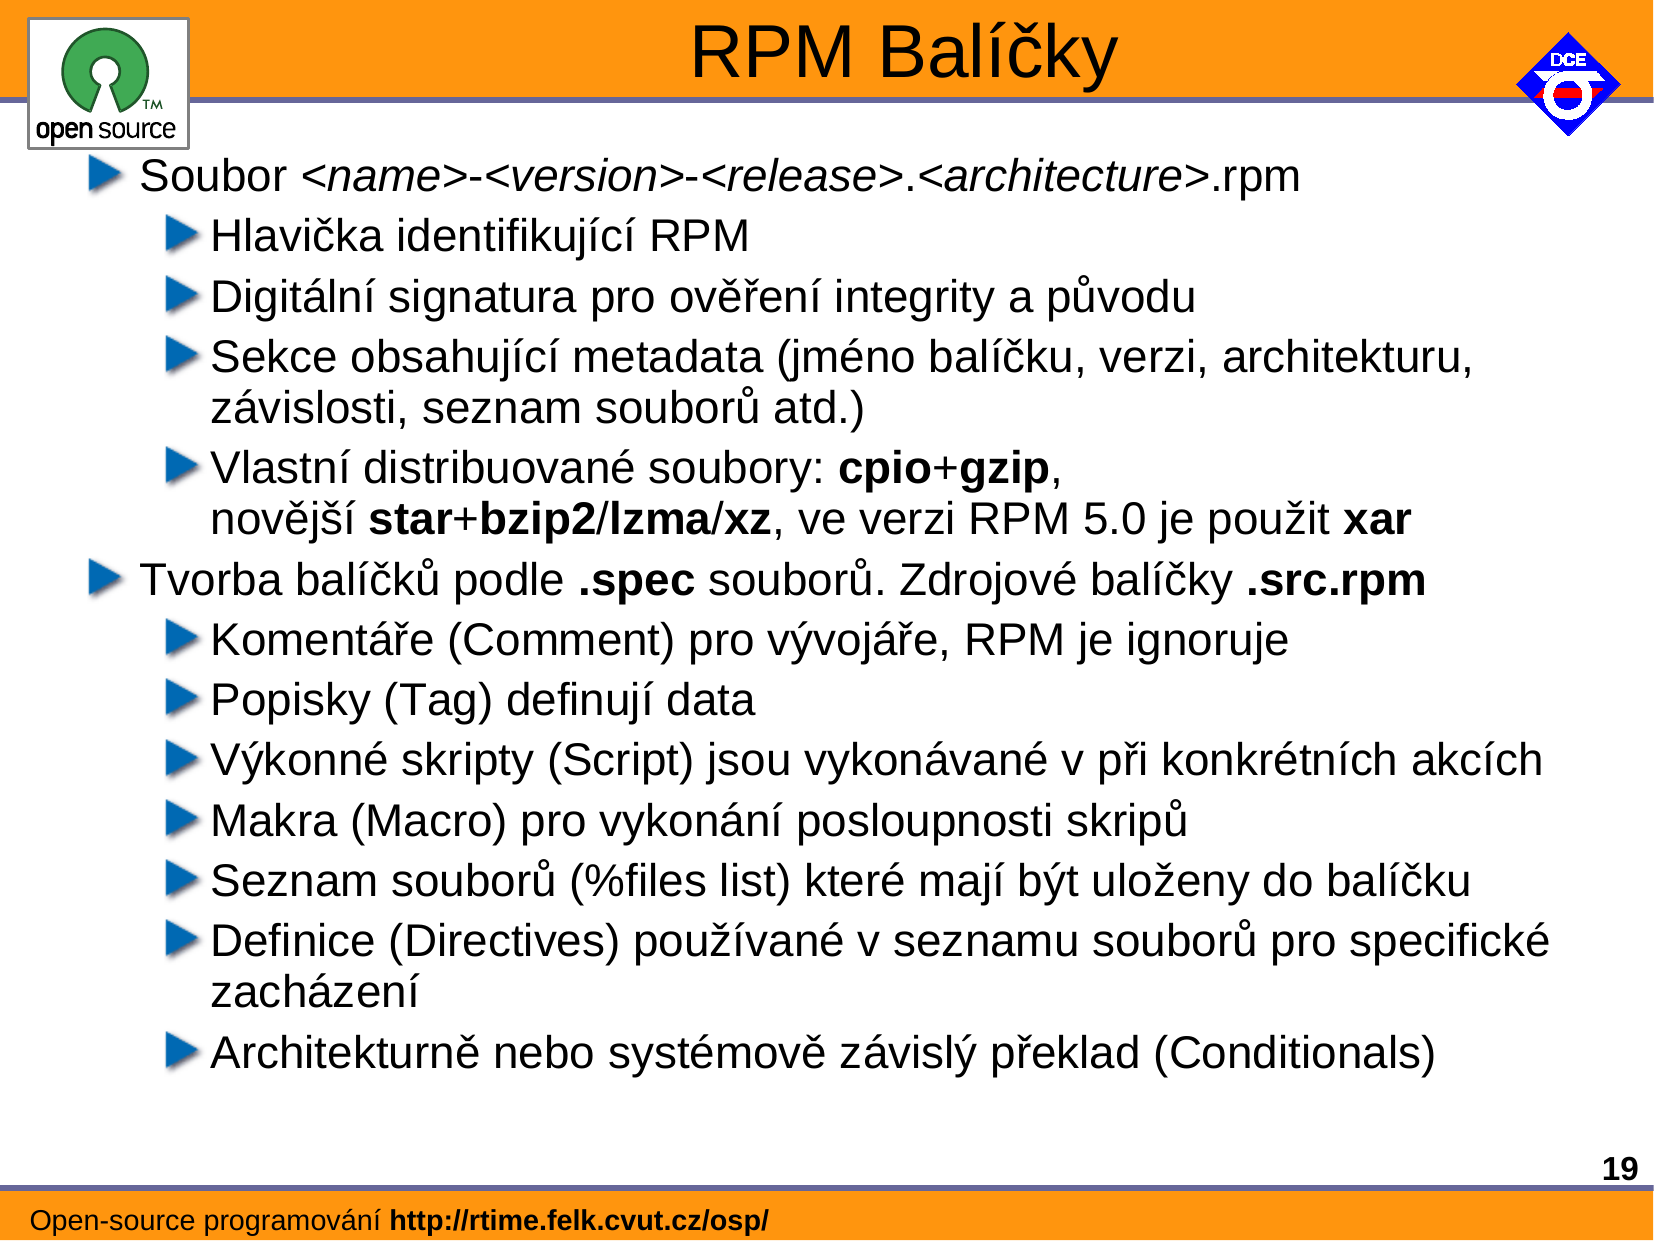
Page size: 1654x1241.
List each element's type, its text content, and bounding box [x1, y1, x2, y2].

title RPM Balíčky [178, 4, 1631, 98]
list Soubor <name>-<version>-<release>.<architecture>.rpm Hlavička identifikující RPM Digitální signatura pro ověření integrity a původu Sekce obsahující metadata (jméno balíčku, verzi, architekturu, závislosti, seznam souborů atd.) Vlastní distribuované soubory: cpio+gzip, novější star+bzip2/lzma/xz, ve verzi RPM 5.0 je použit xar Tvorba balíčků podle .spec souborů. Zdrojové balíčky .src.rpm Komentáře (Comment) pro vývojáře, RPM je ignoruje Popisky (Tag) definují data Výkonné skripty (Script) jsou vykonávané v při konkrétních akcích Makra (Macro) pro vykonání posloupnosti skripů Seznam souborů (%files list) které mají být uloženy do balíčku Definice (Directives) používané v seznamu souborů pro specifické zacházení Architekturně nebo systémově závislý překlad (Conditionals) [68, 150, 1592, 1178]
